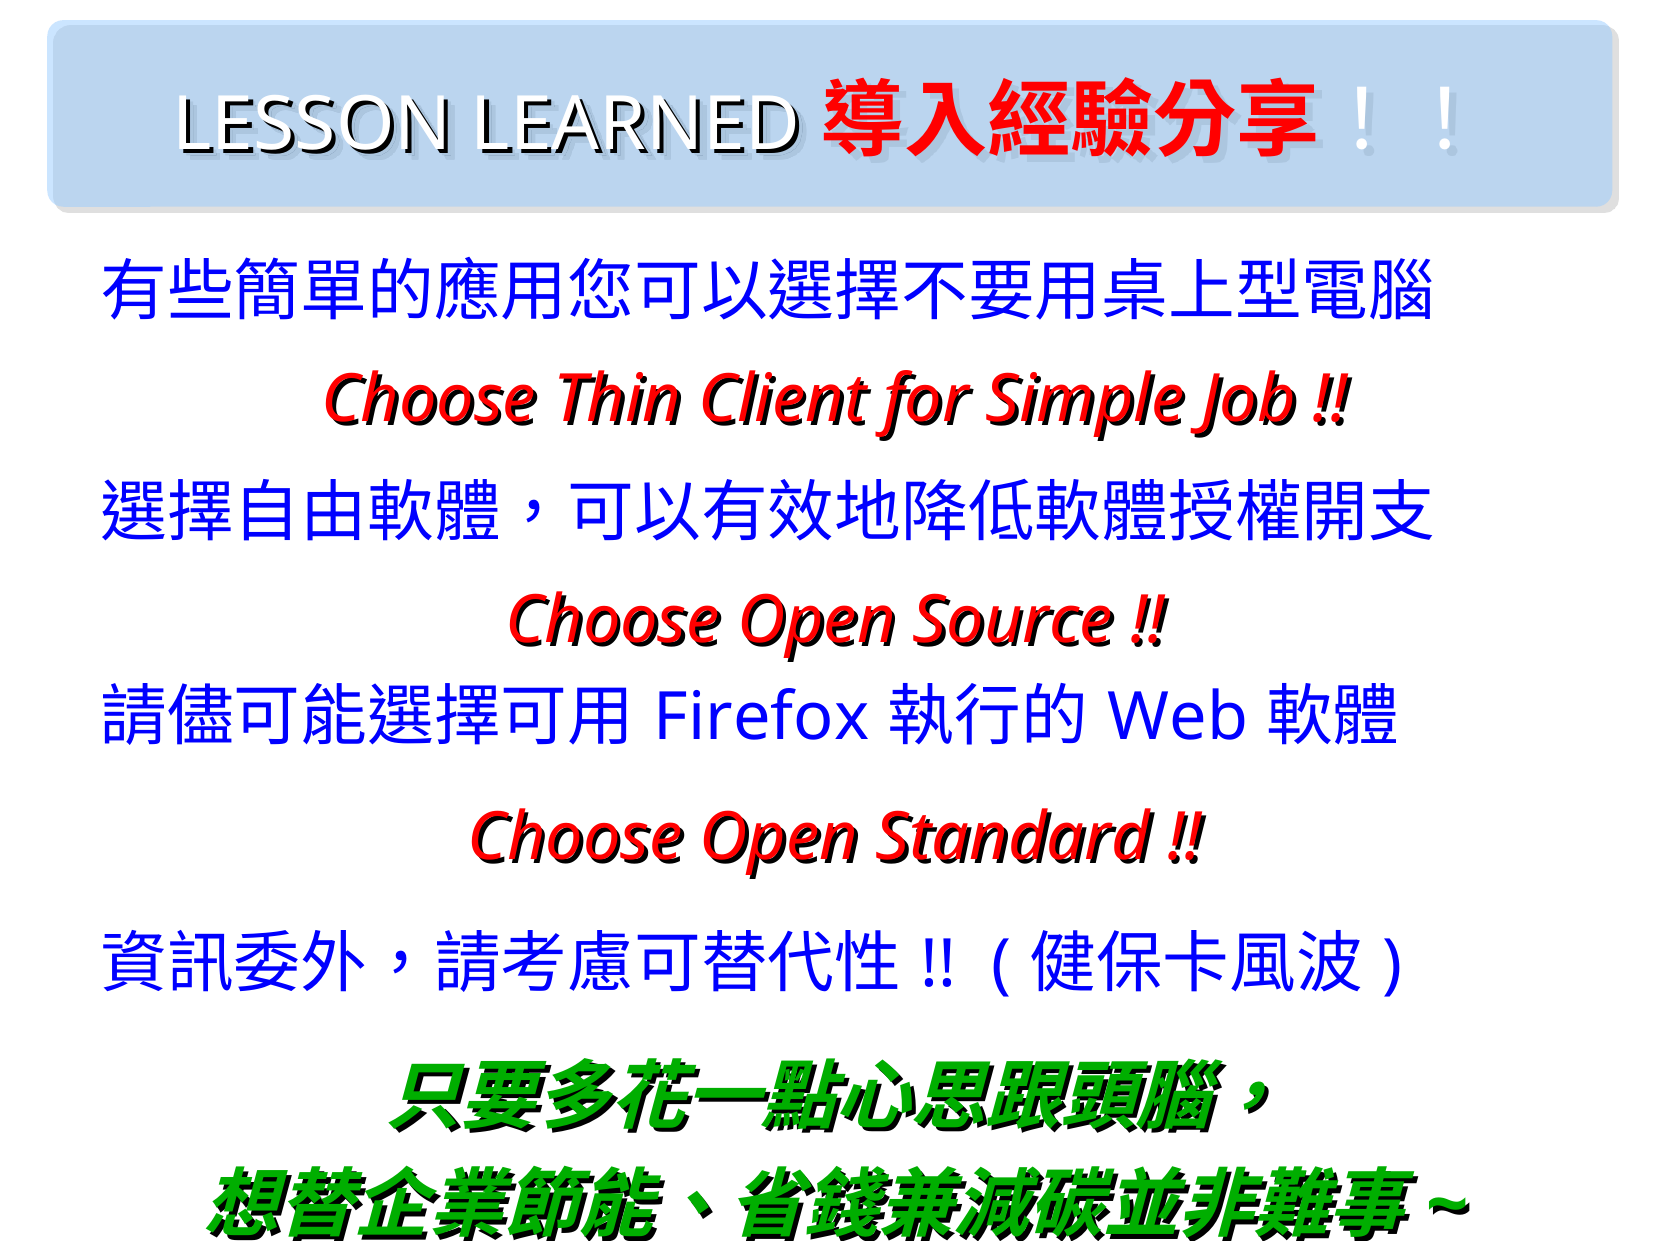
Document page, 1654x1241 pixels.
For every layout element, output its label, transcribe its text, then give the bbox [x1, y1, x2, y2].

list 有些簡單的應用您可以選擇不要用桌上型電腦 Choose Thin Client for Simple Job !! 選擇自由軟體，可以有效地降低軟體授權開支 Choose Open Source !! 請儘可能選擇可用Firefox執行的Web軟體 Choose Open Standard !! 資訊委外，請考慮可替代性!! (健保卡風波) 只要多花一點心思跟頭腦， 想替企業節能、省錢兼減碳並非難事~ [82, 237, 1571, 1203]
text_box LESSON LEARNED導入經驗分享！！ [47, 20, 1613, 207]
